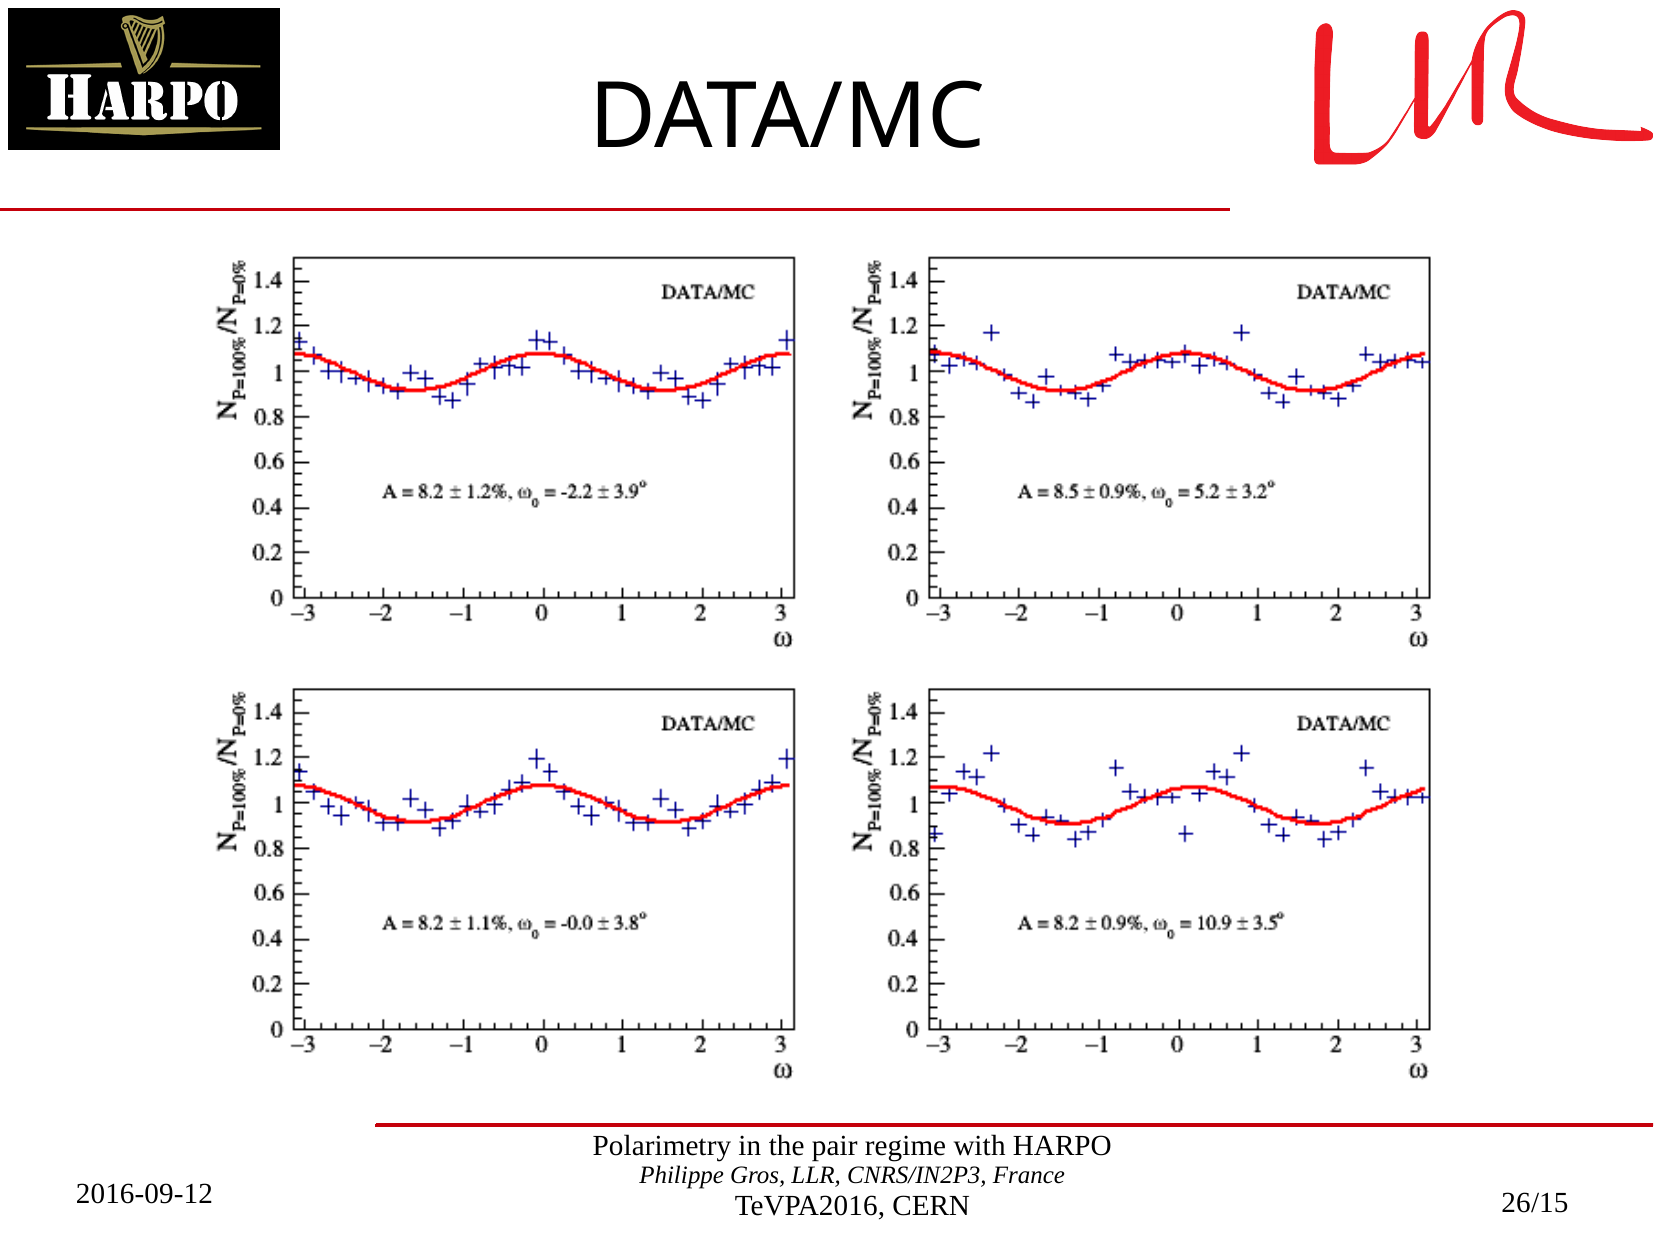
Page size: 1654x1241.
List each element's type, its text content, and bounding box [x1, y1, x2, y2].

picture [8, 8, 280, 150]
picture [1314, 10, 1653, 165]
picture [191, 239, 1462, 1102]
title DATA/MC [284, 14, 1290, 210]
